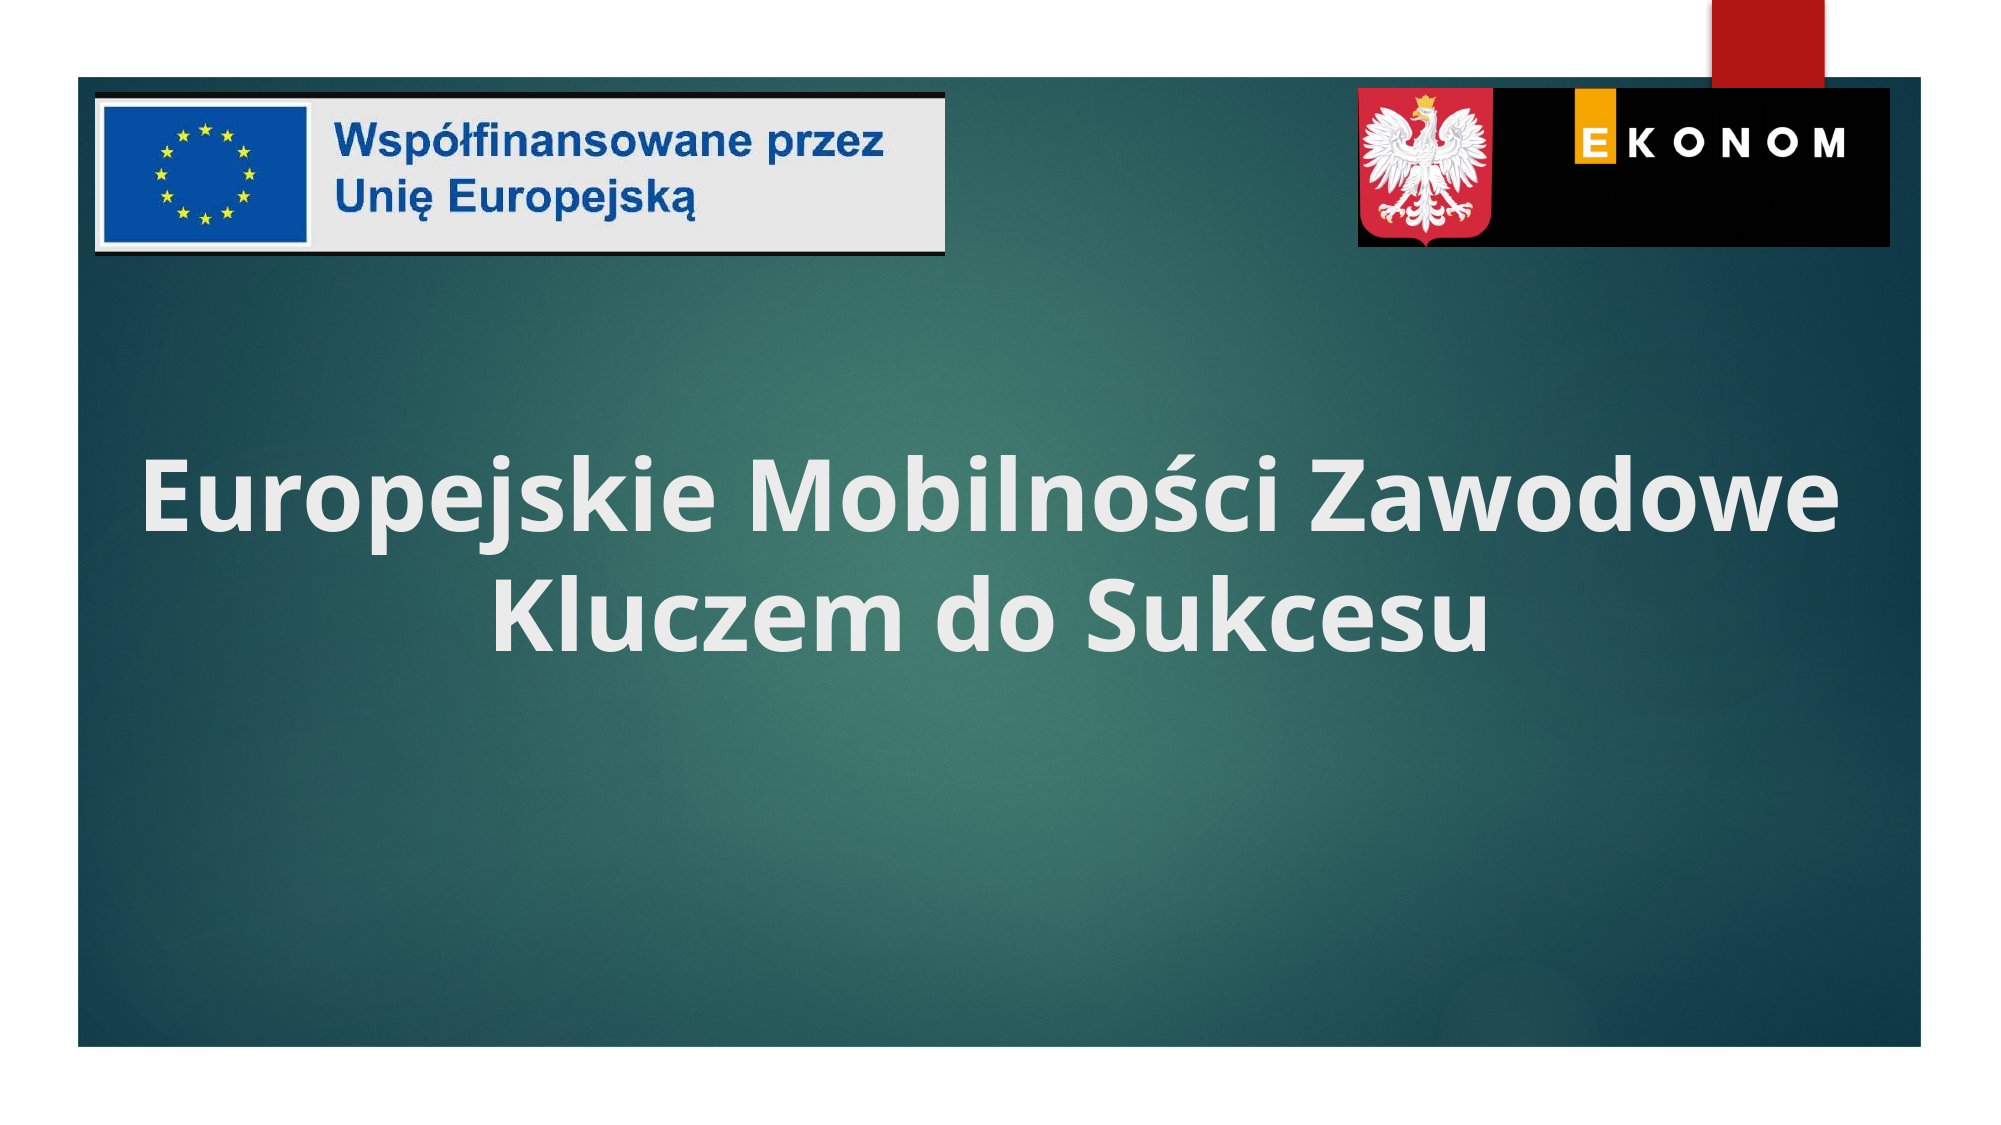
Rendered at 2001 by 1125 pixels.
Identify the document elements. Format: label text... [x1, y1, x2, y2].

title Europejskie Mobilności Zawodowe Kluczem do Sukcesu [118, 555, 1865, 680]
picture [79, 78, 1920, 1046]
